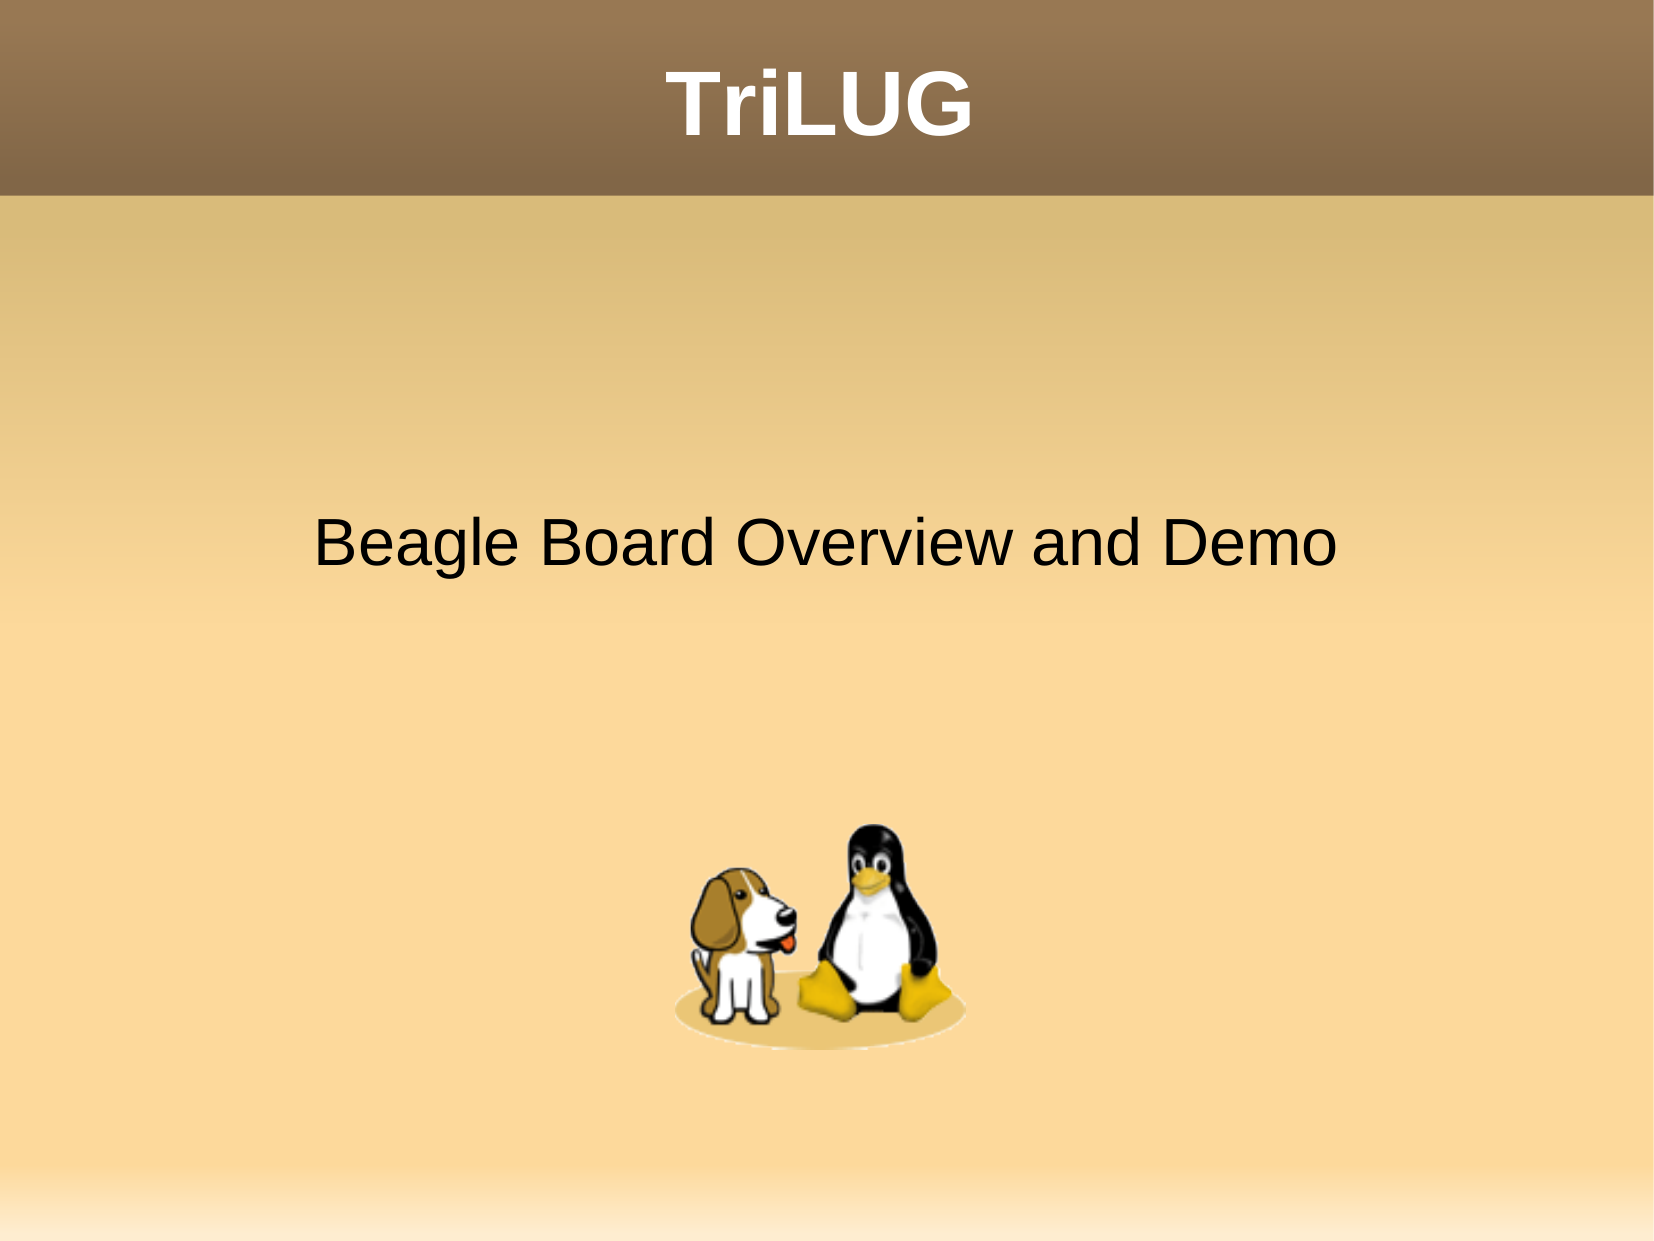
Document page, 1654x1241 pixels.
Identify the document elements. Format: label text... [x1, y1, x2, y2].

subtitle Beagle Board Overview and Demo [82, 297, 1571, 788]
title TriLUG [76, 0, 1565, 208]
picture [0, 0, 1654, 1241]
